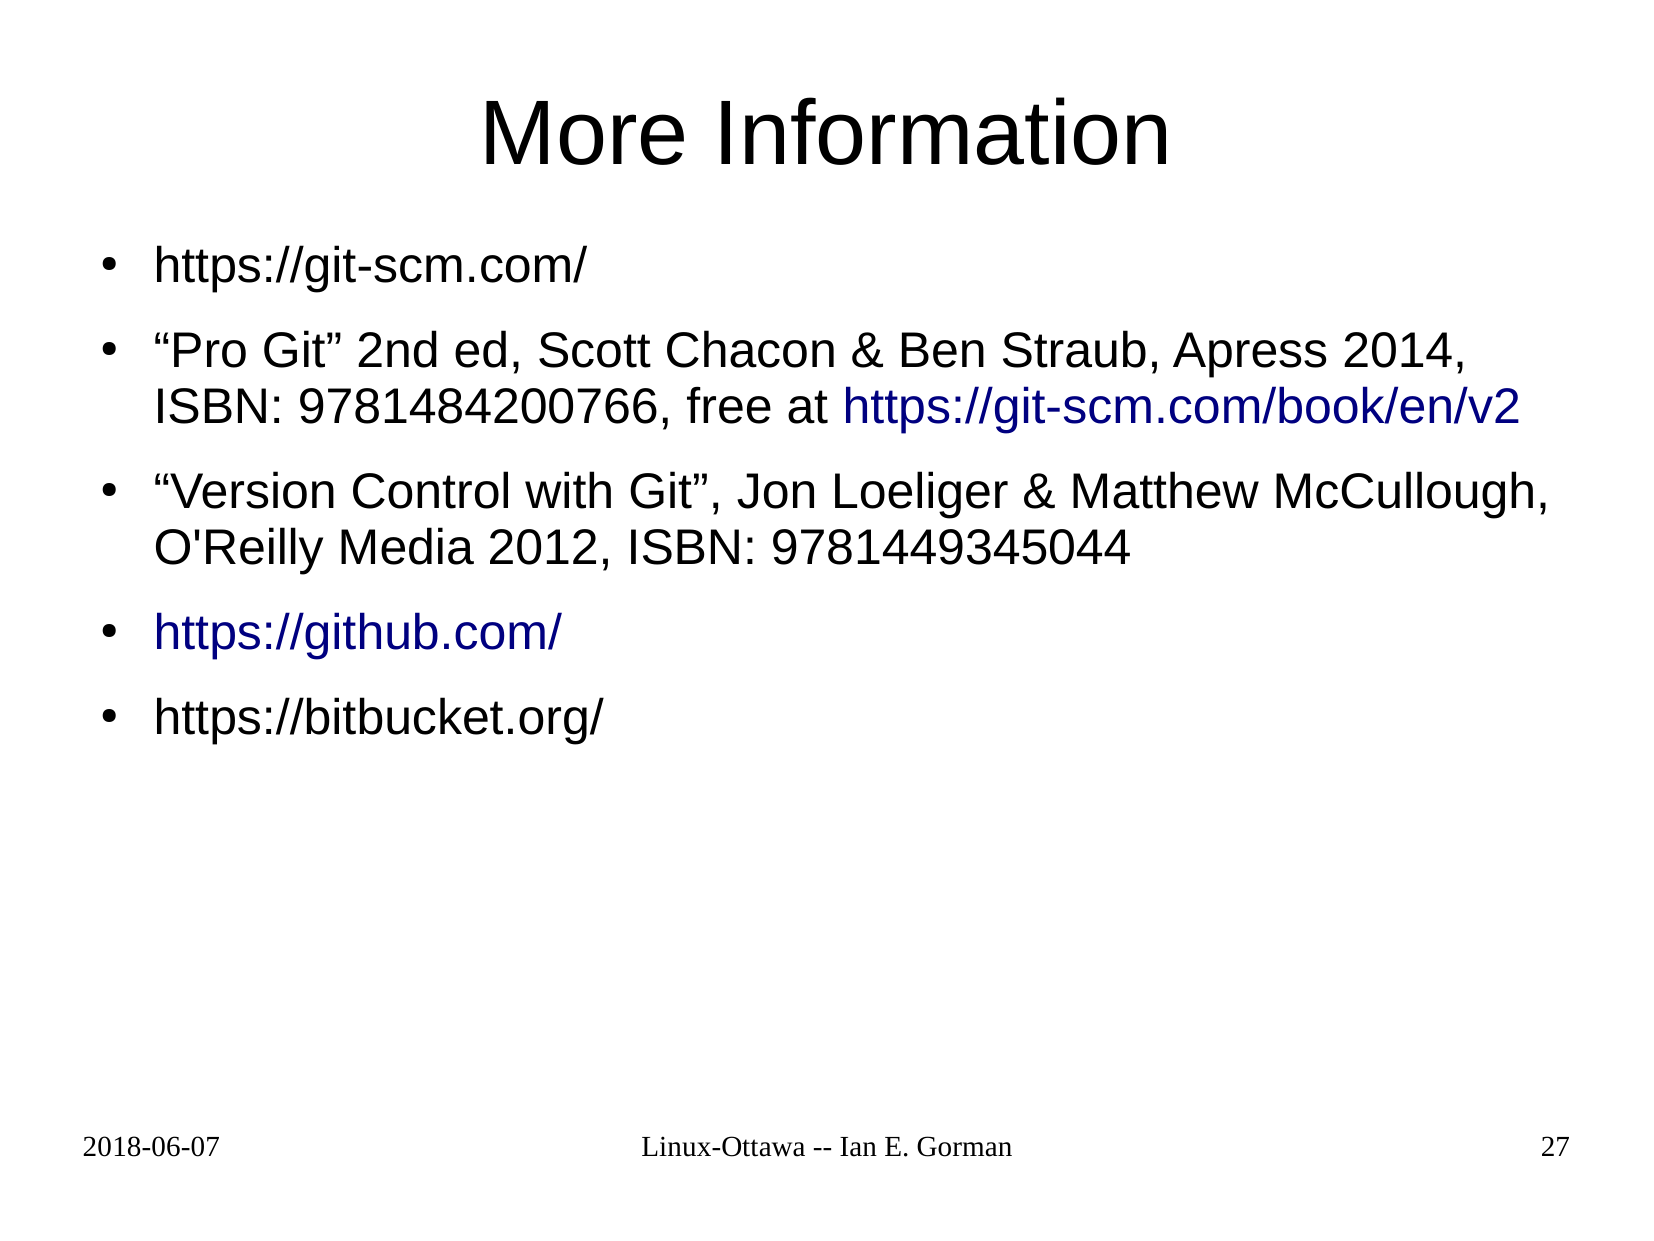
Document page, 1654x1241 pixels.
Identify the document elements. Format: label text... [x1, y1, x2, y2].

list https://git-scm.com/ “Pro Git” 2nd ed, Scott Chacon & Ben Straub, Apress 2014, ISBN: 9781484200766, free at https://git-scm.com/book/en/v2 “Version Control with Git”, Jon Loeliger & Matthew McCullough, O'Reilly Media 2012, ISBN: 9781449345044 https://github.com/ https://bitbucket.org/ [82, 236, 1571, 1096]
title More Information [82, 49, 1571, 217]
